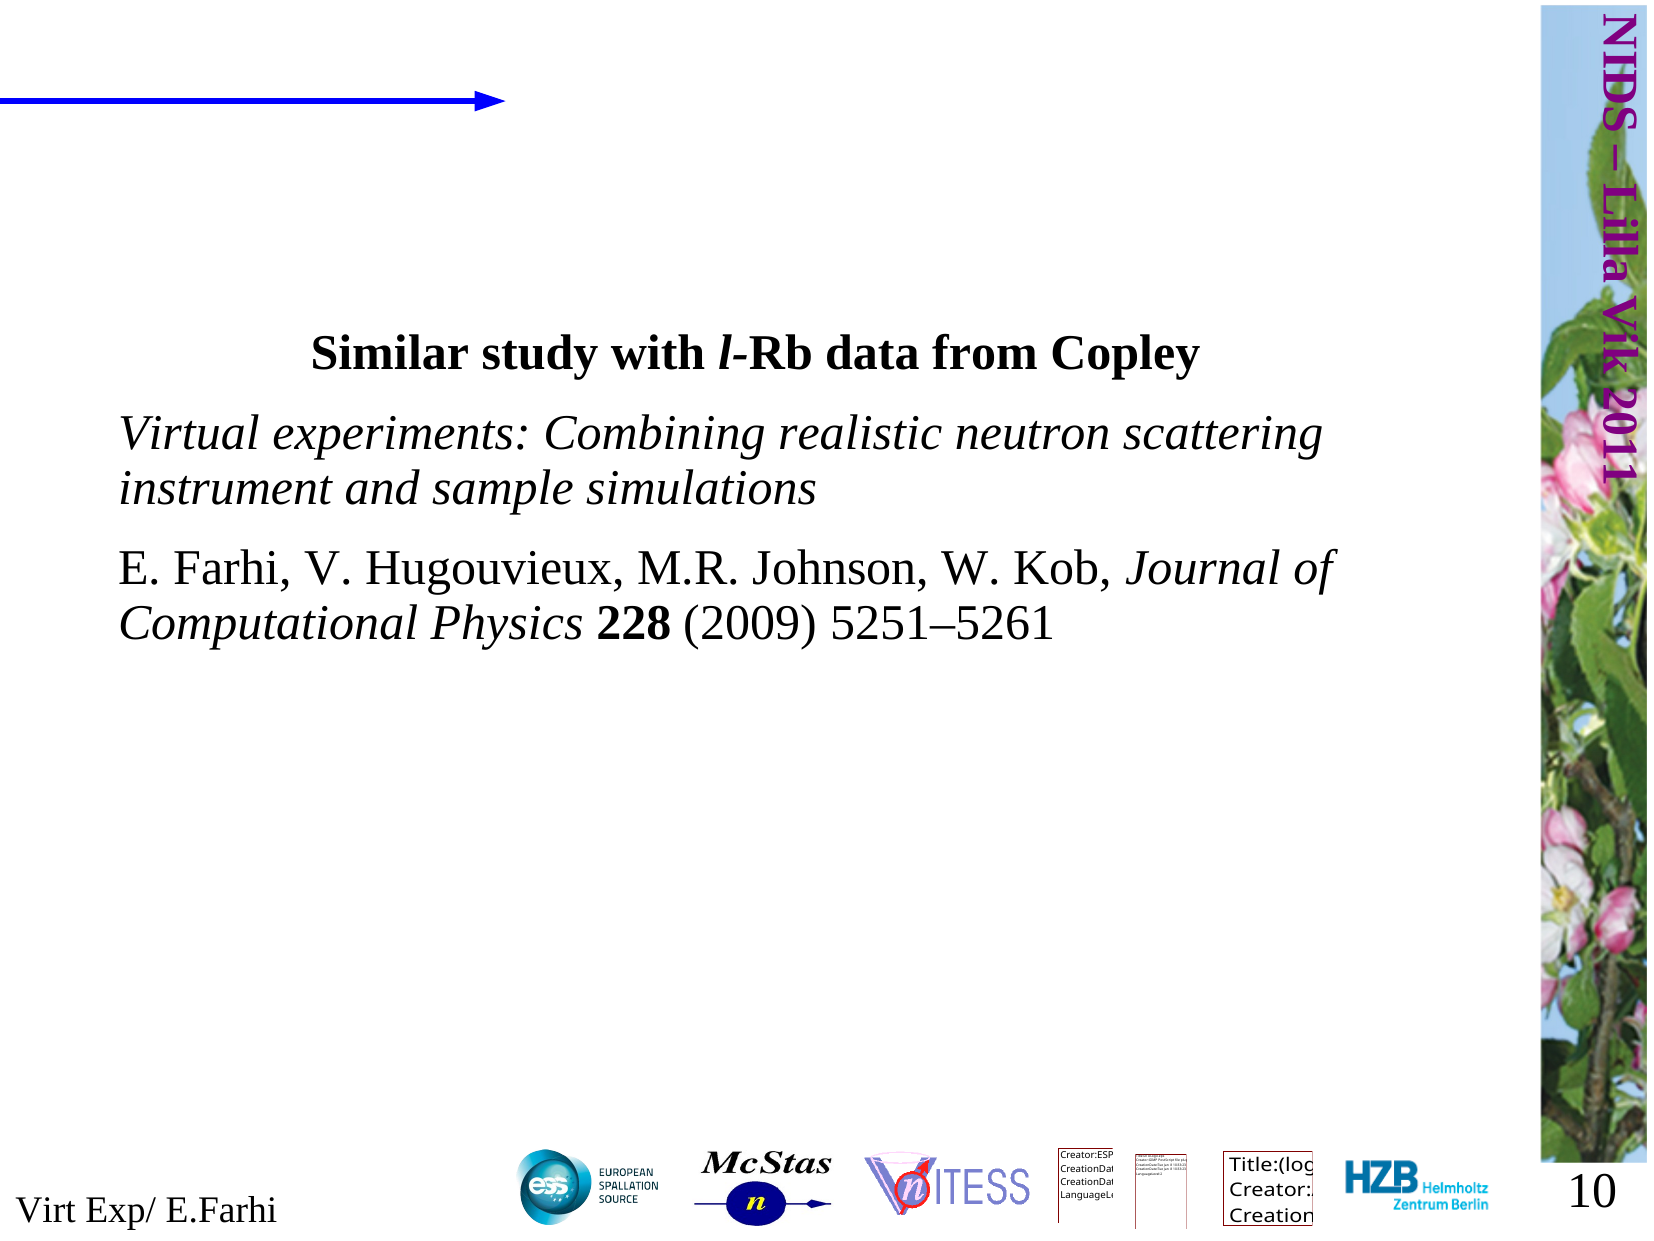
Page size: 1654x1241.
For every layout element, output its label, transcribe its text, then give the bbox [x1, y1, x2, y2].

text_box Similar study with l-Rb data from Copley Virtual experiments: Combining realistic neutron scattering instrument and sample simulations E. Farhi, V. Hugouvieux, M.R. Johnson, W. Kob, Journal of Computational Physics 228 (2009) 5251–5261 [118, 324, 1393, 651]
picture [692, 1150, 834, 1226]
picture [1323, 1145, 1526, 1221]
picture [529, 1164, 573, 1209]
picture [1542, 6, 1646, 1162]
picture [516, 1149, 658, 1225]
picture [858, 1145, 1037, 1221]
